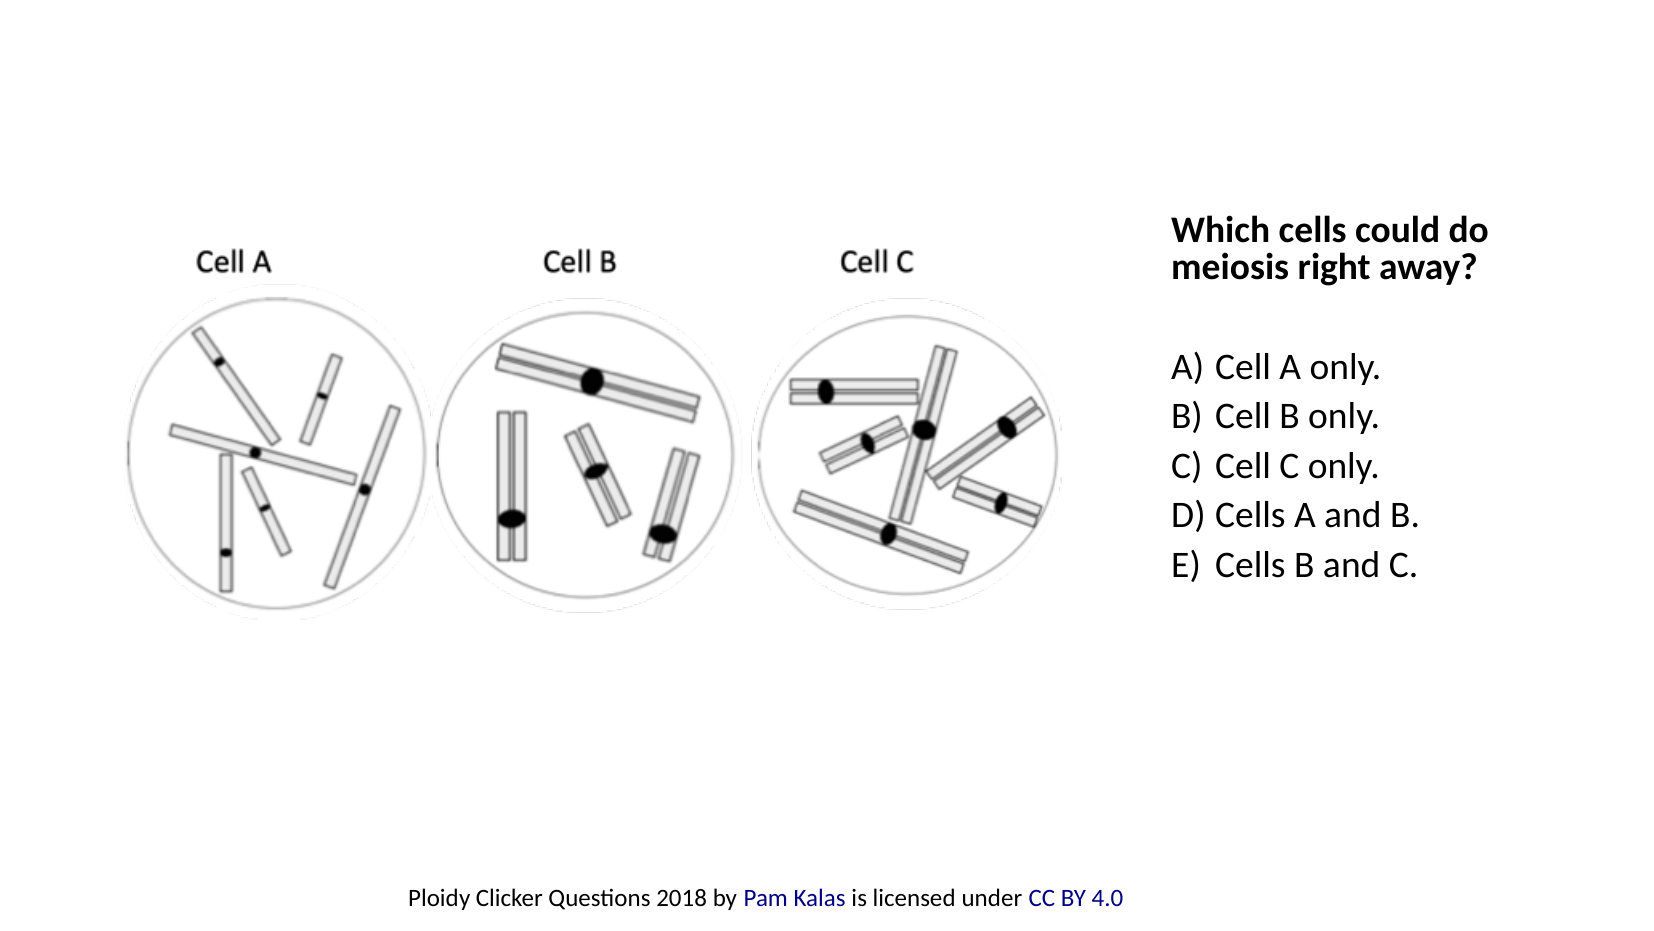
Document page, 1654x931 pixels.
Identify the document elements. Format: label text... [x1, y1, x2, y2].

text_box Ploidy Clicker Questions 2018 by Pam Kalas is licensed under CC BY 4.0 [393, 879, 1145, 926]
text_box Which cells could do meiosis right away? Cell A only. Cell B only. Cell C only. Cells A and B. Cells B and C. [1156, 206, 1595, 717]
picture [123, 233, 1063, 621]
